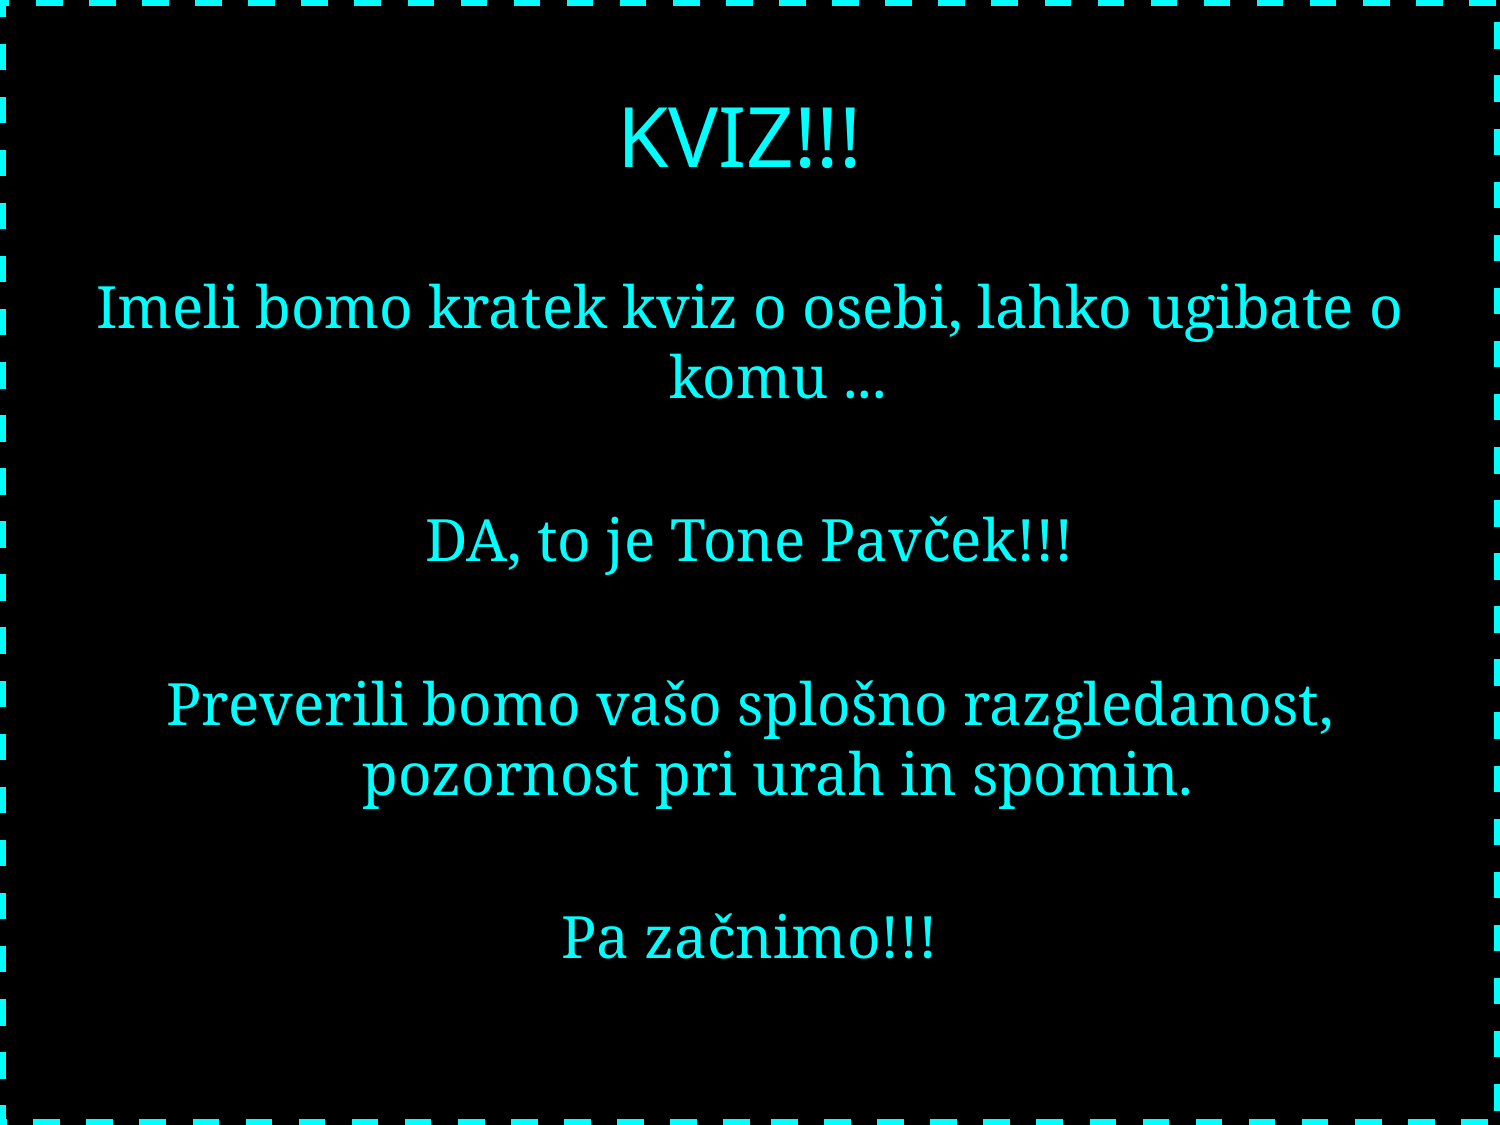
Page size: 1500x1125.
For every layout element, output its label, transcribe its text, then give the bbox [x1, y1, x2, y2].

list Imeli bomo kratek kviz o osebi, lahko ugibate o komu ... DA, to je Tone Pavček!!! Preverili bomo vašo splošno razgledanost, pozornost pri urah in spomin. Pa začnimo!!! [75, 262, 1425, 1005]
title KVIZ!!! [64, 90, 1415, 278]
